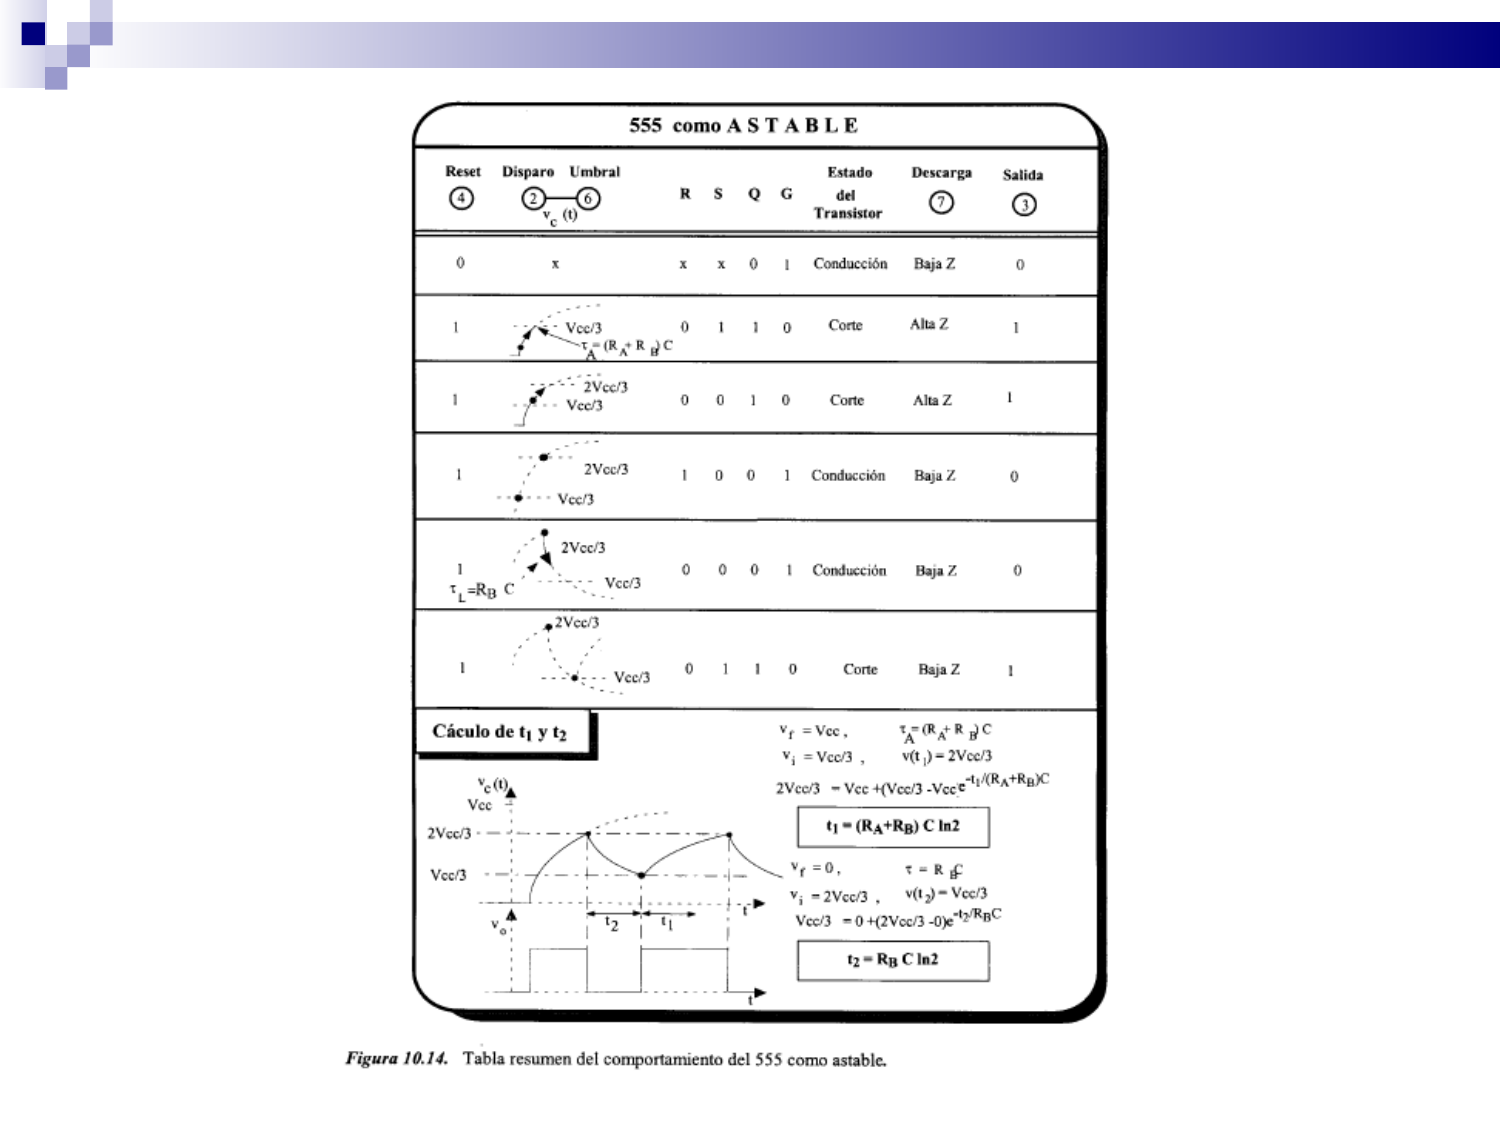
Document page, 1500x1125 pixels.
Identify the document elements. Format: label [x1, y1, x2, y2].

picture [312, 78, 1145, 1090]
